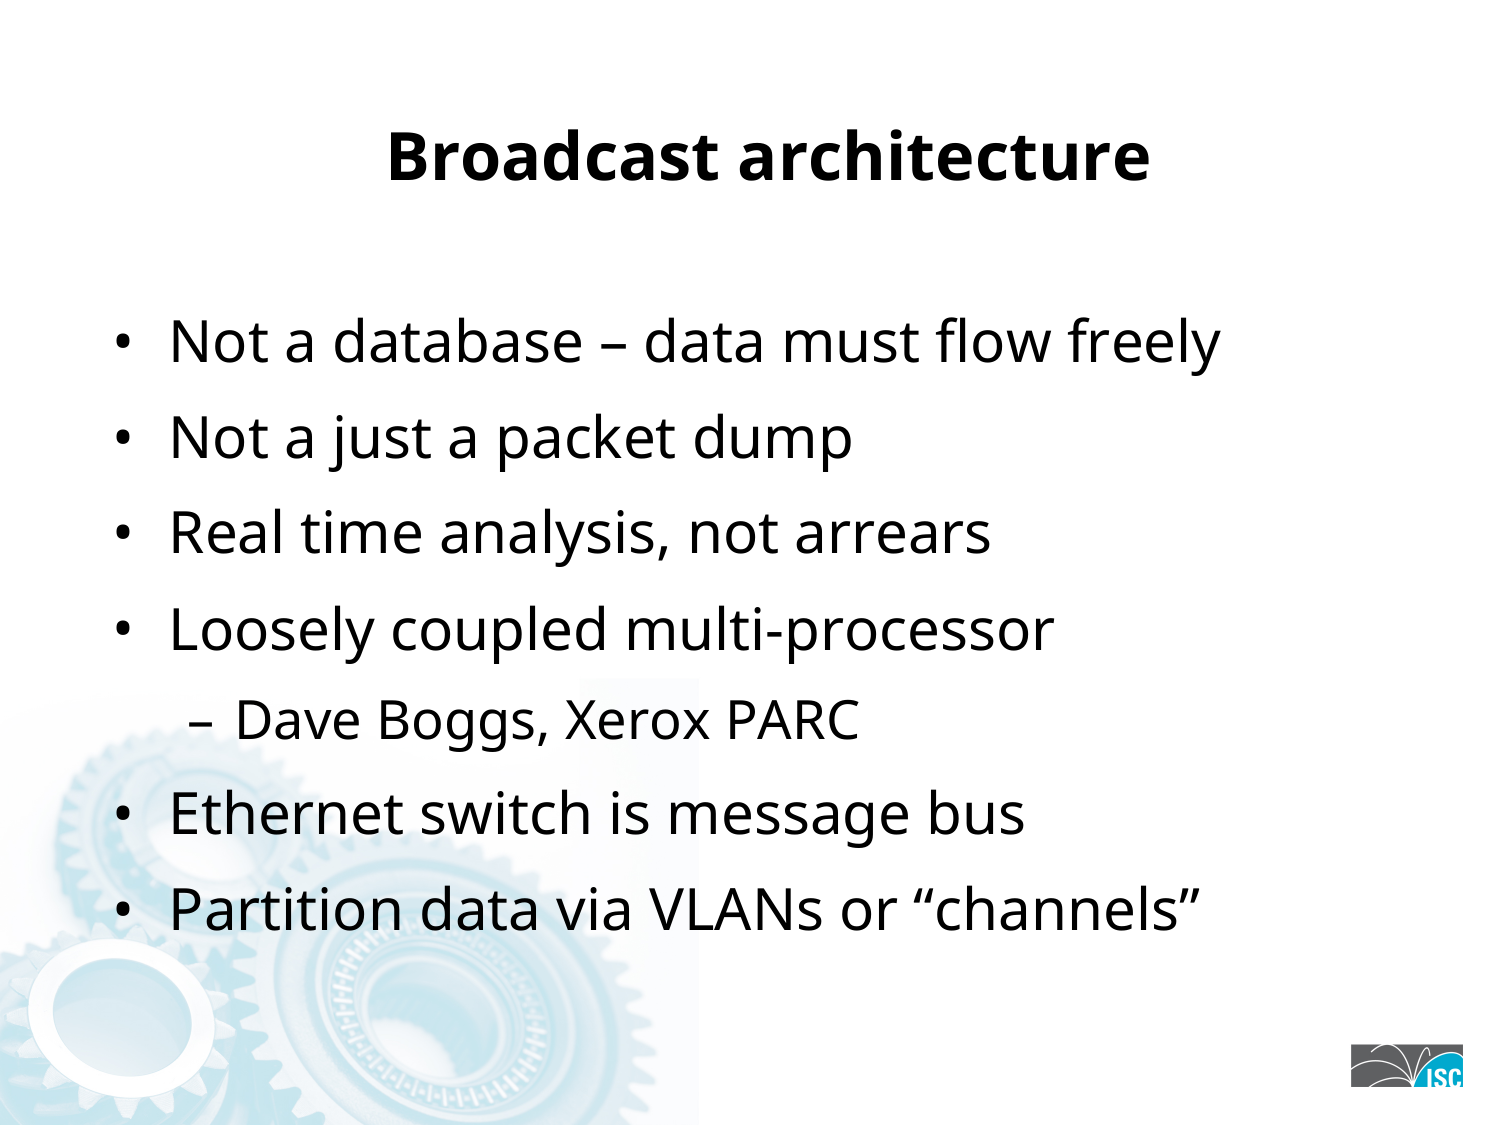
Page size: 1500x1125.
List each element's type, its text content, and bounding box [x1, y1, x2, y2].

picture [0, 0, 1500, 1125]
list Not a database – data must flow freely Not a just a packet dump Real time analysis, not arrears Loosely coupled multi-processor Dave Boggs, Xerox PARC Ethernet switch is message bus Partition data via VLANs or “channels” [112, 299, 1355, 961]
title Broadcast architecture [112, 54, 1426, 256]
